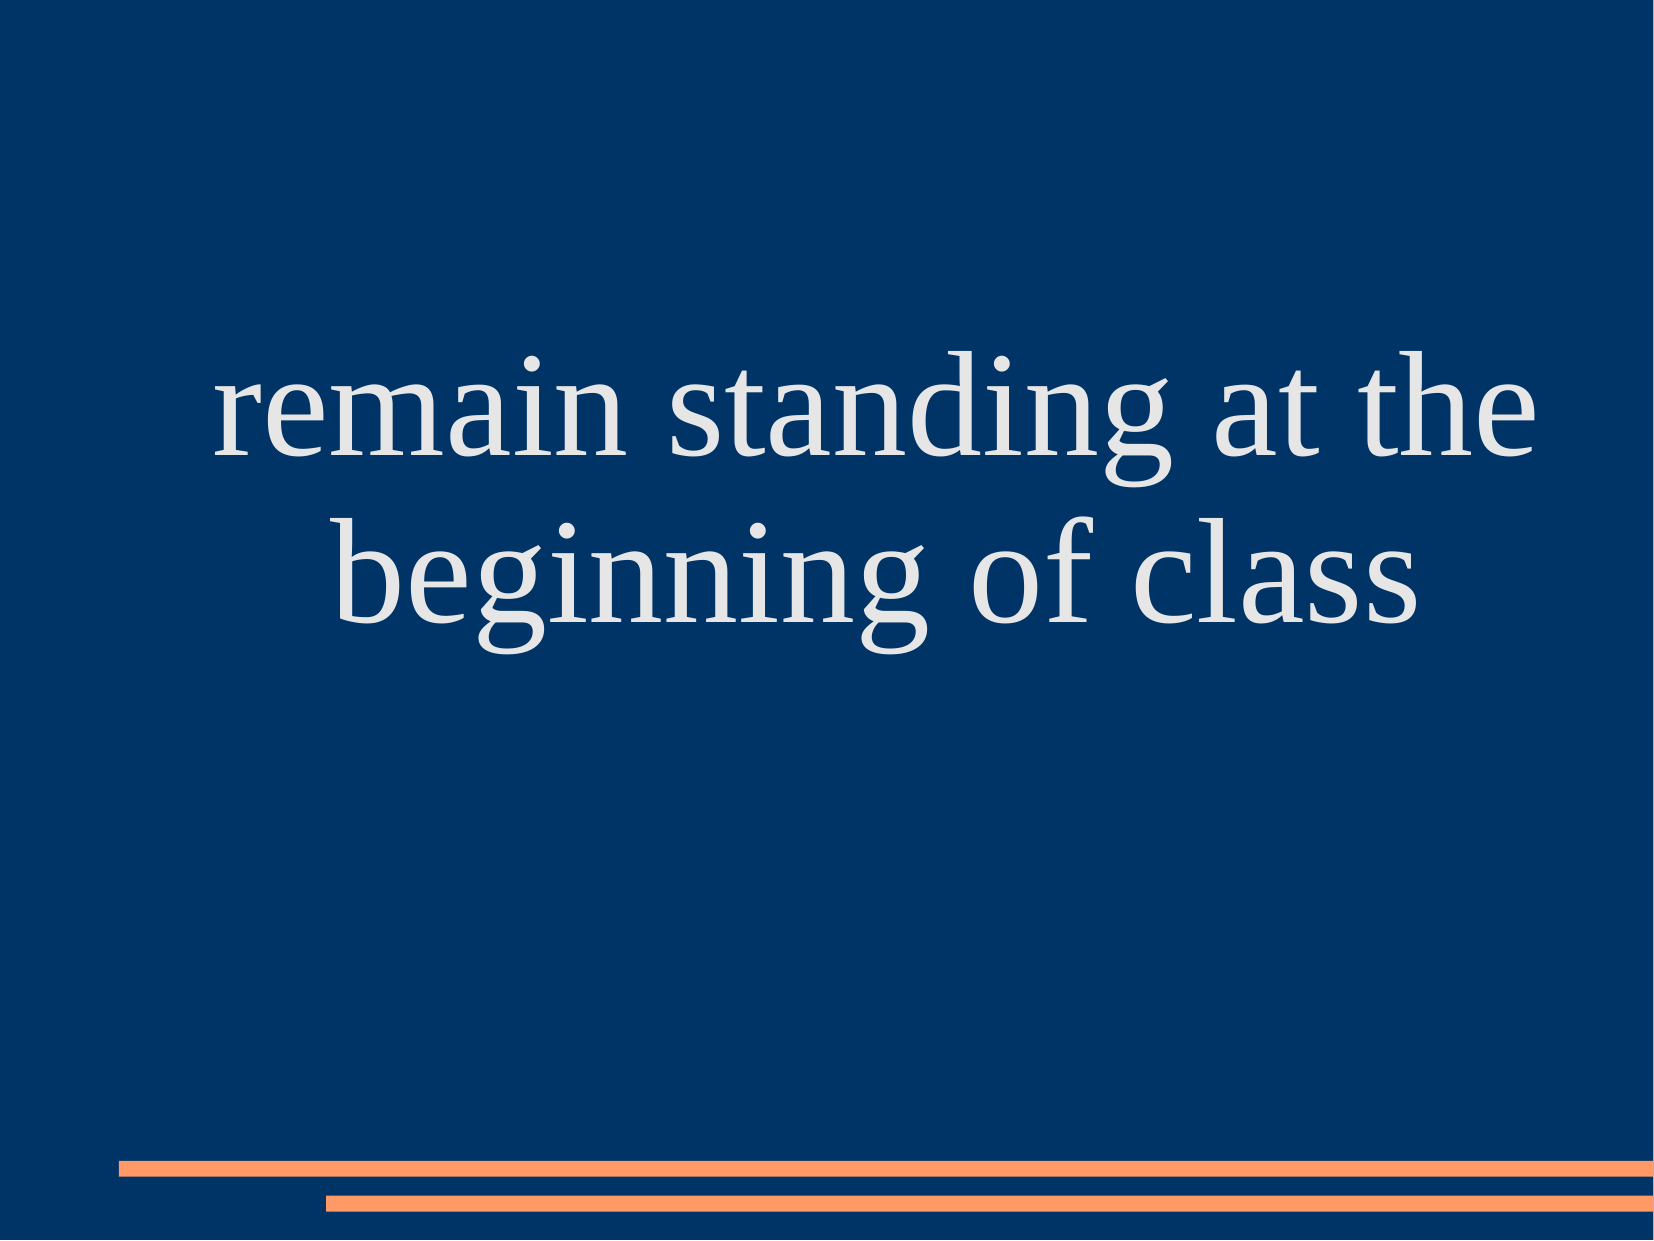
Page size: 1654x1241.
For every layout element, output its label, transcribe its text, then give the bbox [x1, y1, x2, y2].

list remain standing at the beginning of class [121, 322, 1561, 1132]
